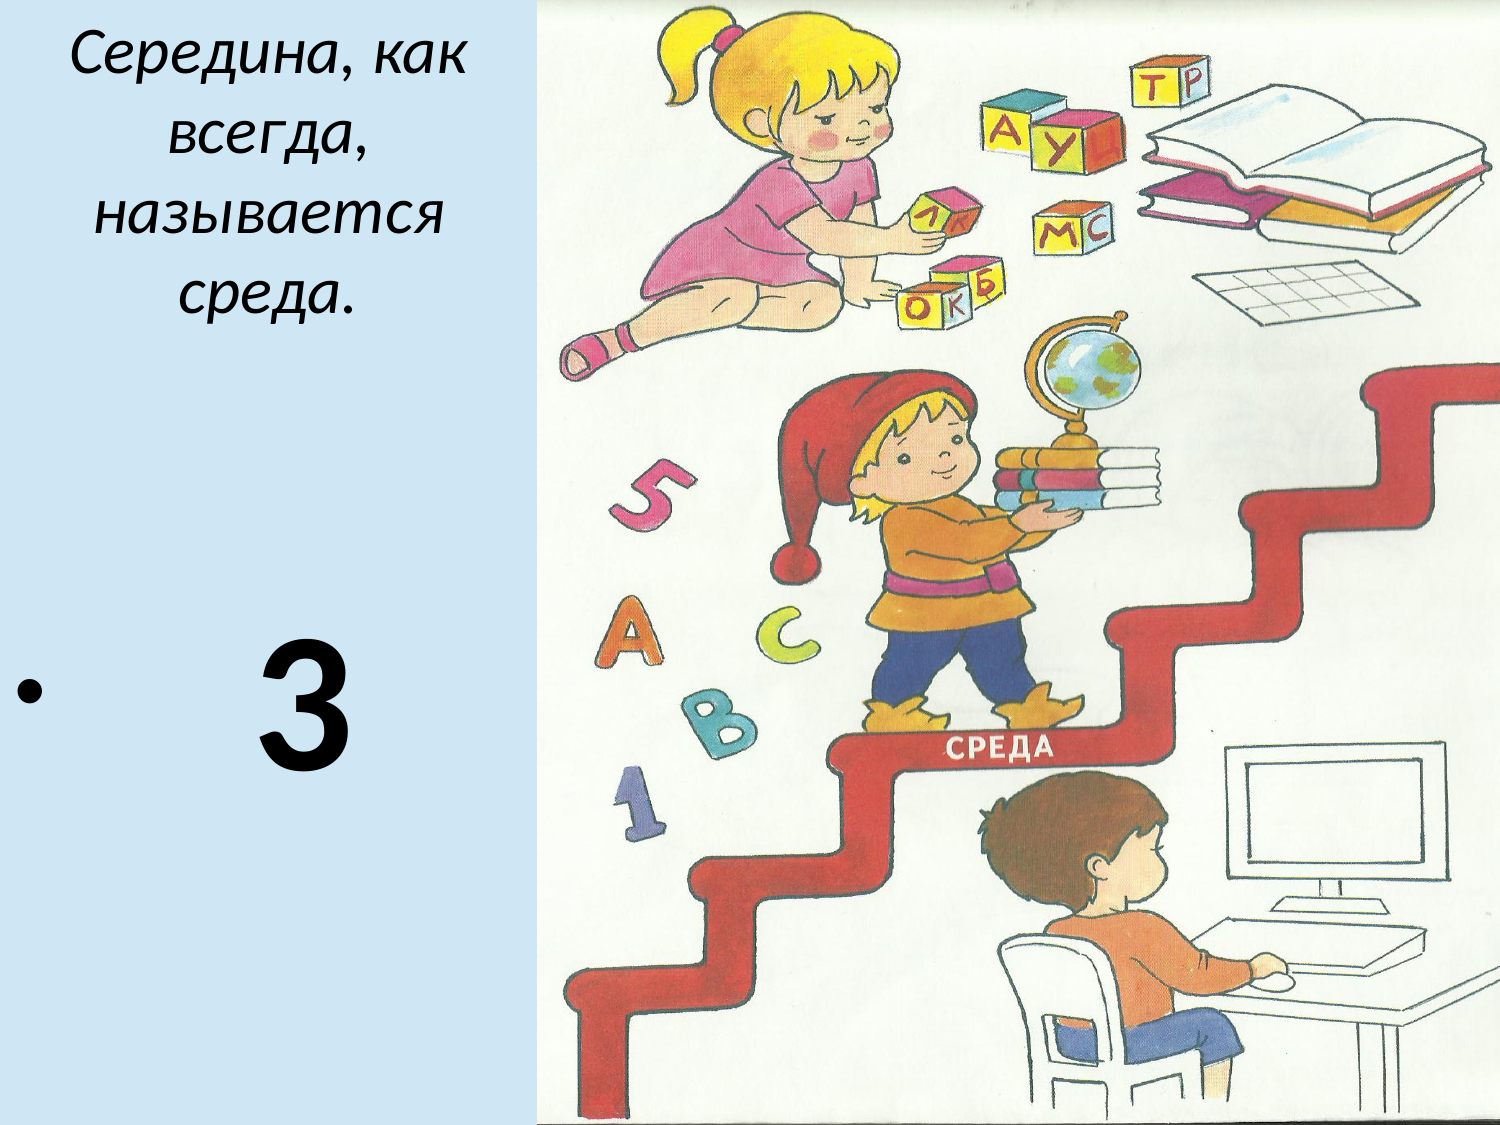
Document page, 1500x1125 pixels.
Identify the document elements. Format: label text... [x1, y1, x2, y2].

picture [537, 0, 1500, 1125]
list 3 [0, 562, 537, 1125]
title Середина, как всегда, называется среда. [0, 0, 537, 562]
